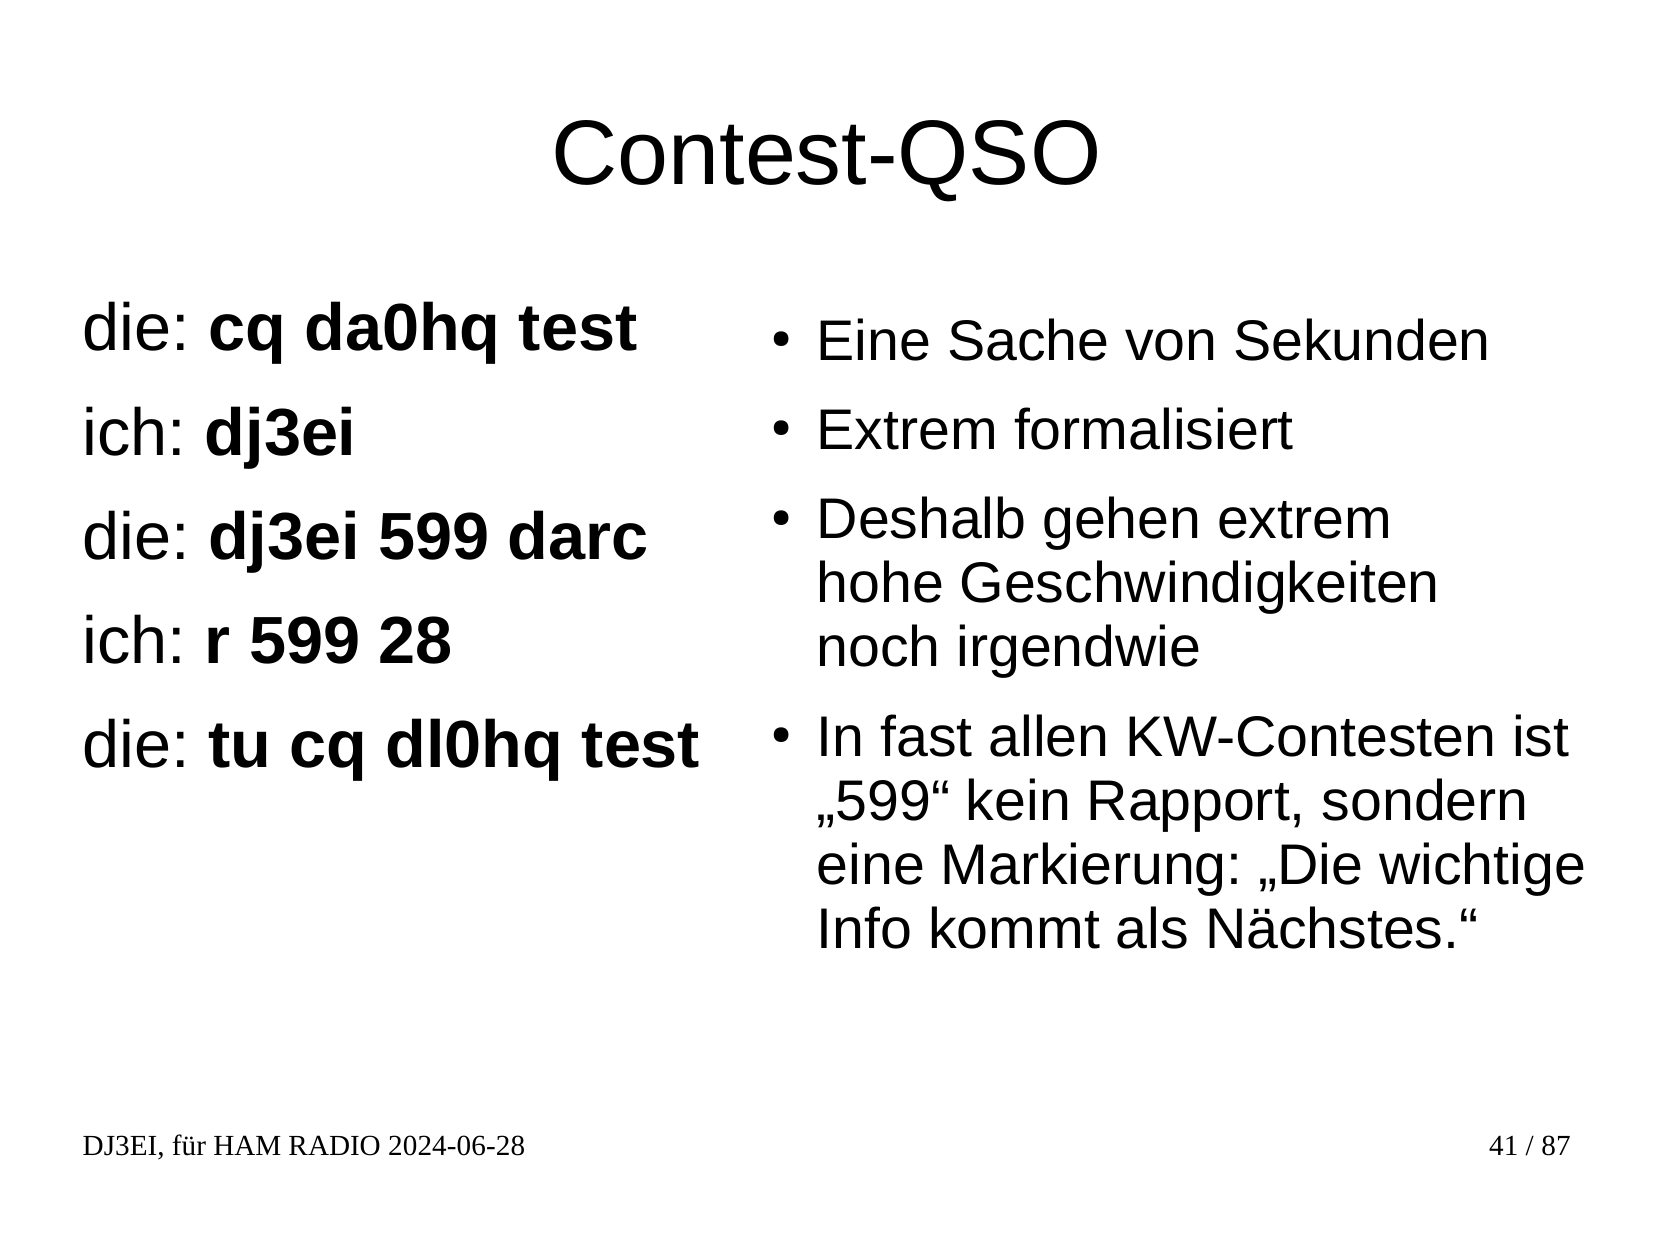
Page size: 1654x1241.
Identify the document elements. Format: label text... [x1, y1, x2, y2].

list Eine Sache von Sekunden Extrem formalisiert Deshalb gehen extrem hohe Geschwindigkeiten noch irgendwie In fast allen KW-Contesten ist „599“ kein Rapport, sondern eine Markierung: „Die wichtige Info kommt als Nächstes.“ [755, 308, 1595, 1028]
title Contest-QSO [82, 49, 1571, 257]
list die: cq da0hq test ich: dj3ei die: dj3ei 599 darc ich: r 599 28 die: tu cq dl0hq test [82, 290, 709, 1010]
